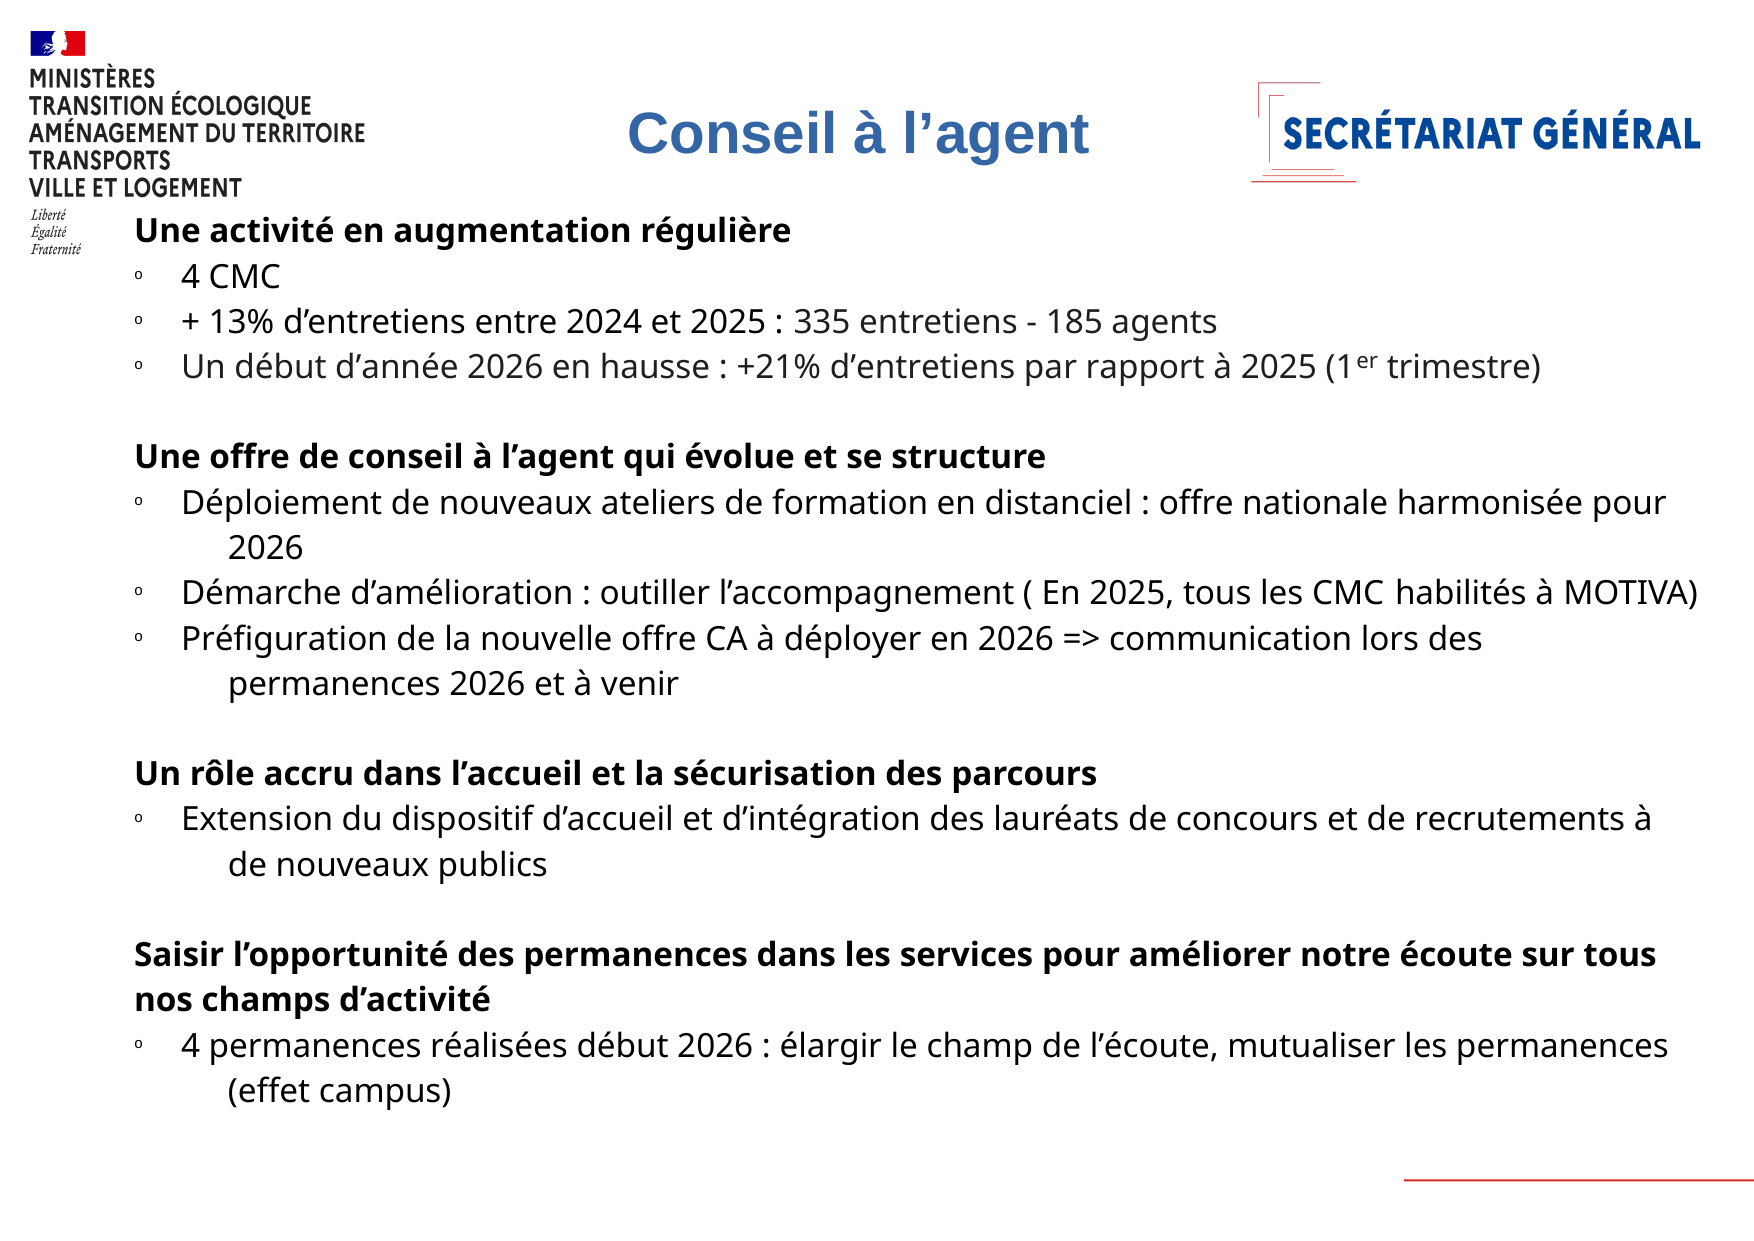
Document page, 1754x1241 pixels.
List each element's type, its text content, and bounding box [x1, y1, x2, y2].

text_box Une activité en augmentation régulière 4 CMC + 13% d’entretiens entre 2024 et 2025 : 335 entretiens - 185 agents Un début d’année 2026 en hausse : +21% d’entretiens par rapport à 2025 (1er trimestre) Une offre de conseil à l’agent qui évolue et se structure Déploiement de nouveaux ateliers de formation en distanciel : offre nationale harmonisée pour 2026 Démarche d’amélioration : outiller l’accompagnement ( En 2025, tous les CMC habilités à MOTIVA) Préfiguration de la nouvelle offre CA à déployer en 2026 => communication lors des permanences 2026 et à venir Un rôle accru dans l’accueil et la sécurisation des parcours Extension du dispositif d’accueil et d’intégration des lauréats de concours et de recrutements à de nouveaux publics Saisir l’opportunité des permanences dans les services pour améliorer notre écoute sur tous nos champs d’activité 4 permanences réalisées début 2026 : élargir le champ de l’écoute, mutualiser les permanences (effet campus) [119, 199, 1714, 1196]
picture [1230, 56, 1717, 204]
text_box Conseil à l’agent [612, 93, 1123, 178]
picture [11, 6, 384, 279]
